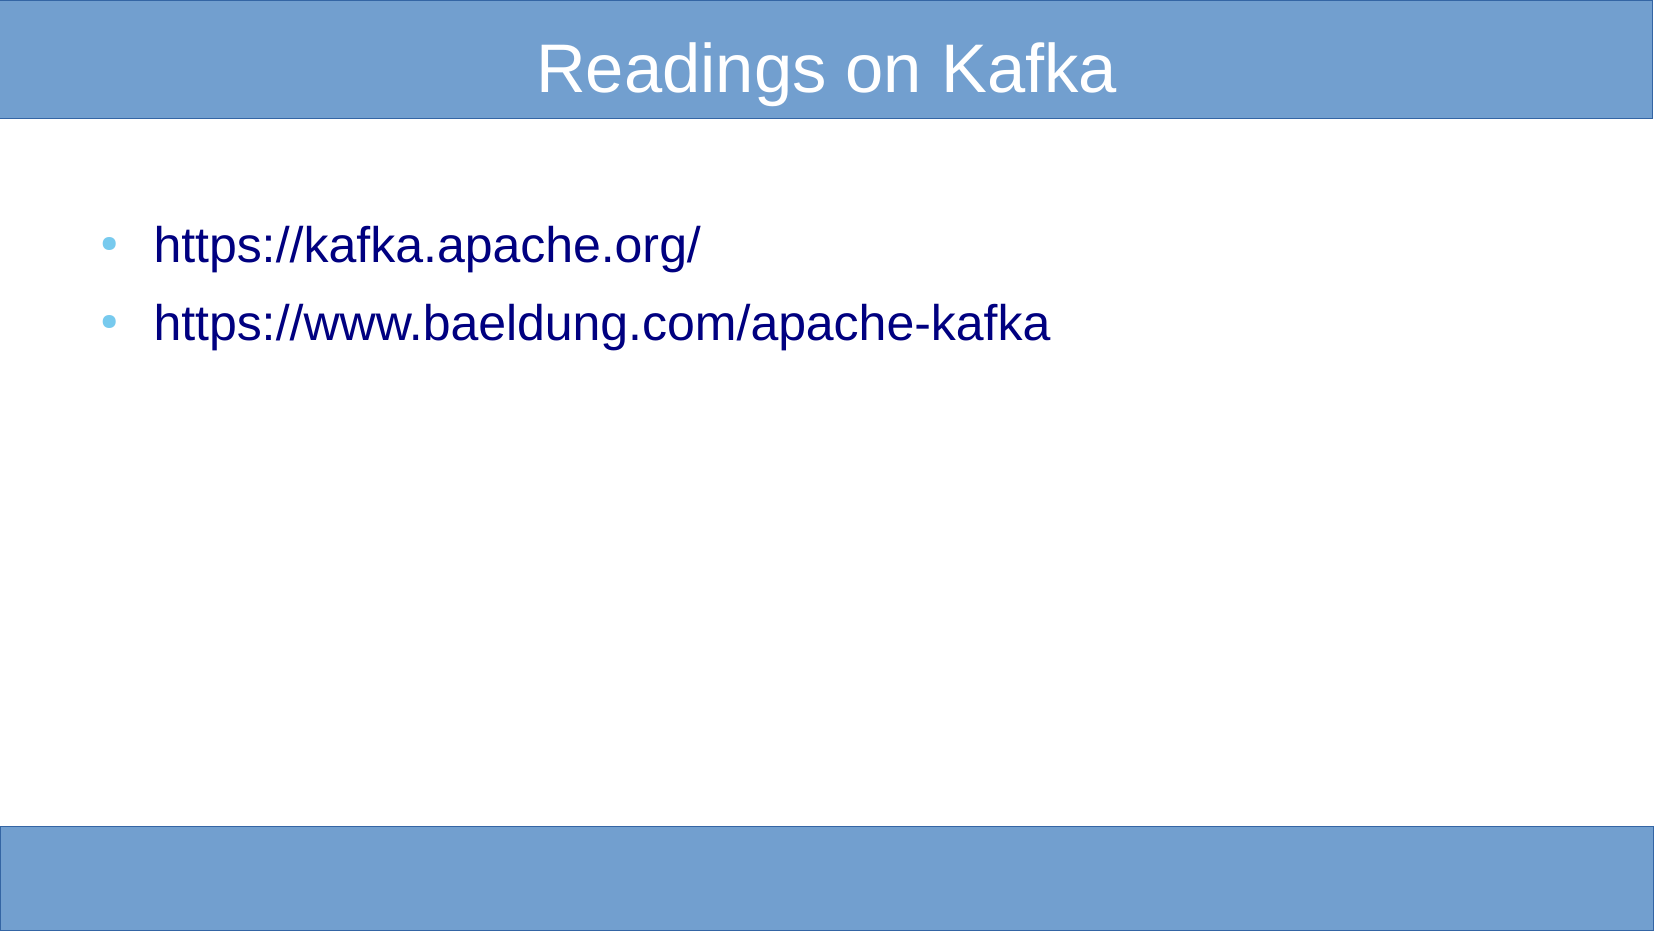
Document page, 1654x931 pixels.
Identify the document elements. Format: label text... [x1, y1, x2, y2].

title Readings on Kafka [59, 29, 1595, 108]
list https://kafka.apache.org/ https://www.baeldung.com/apache-kafka [82, 217, 1571, 758]
